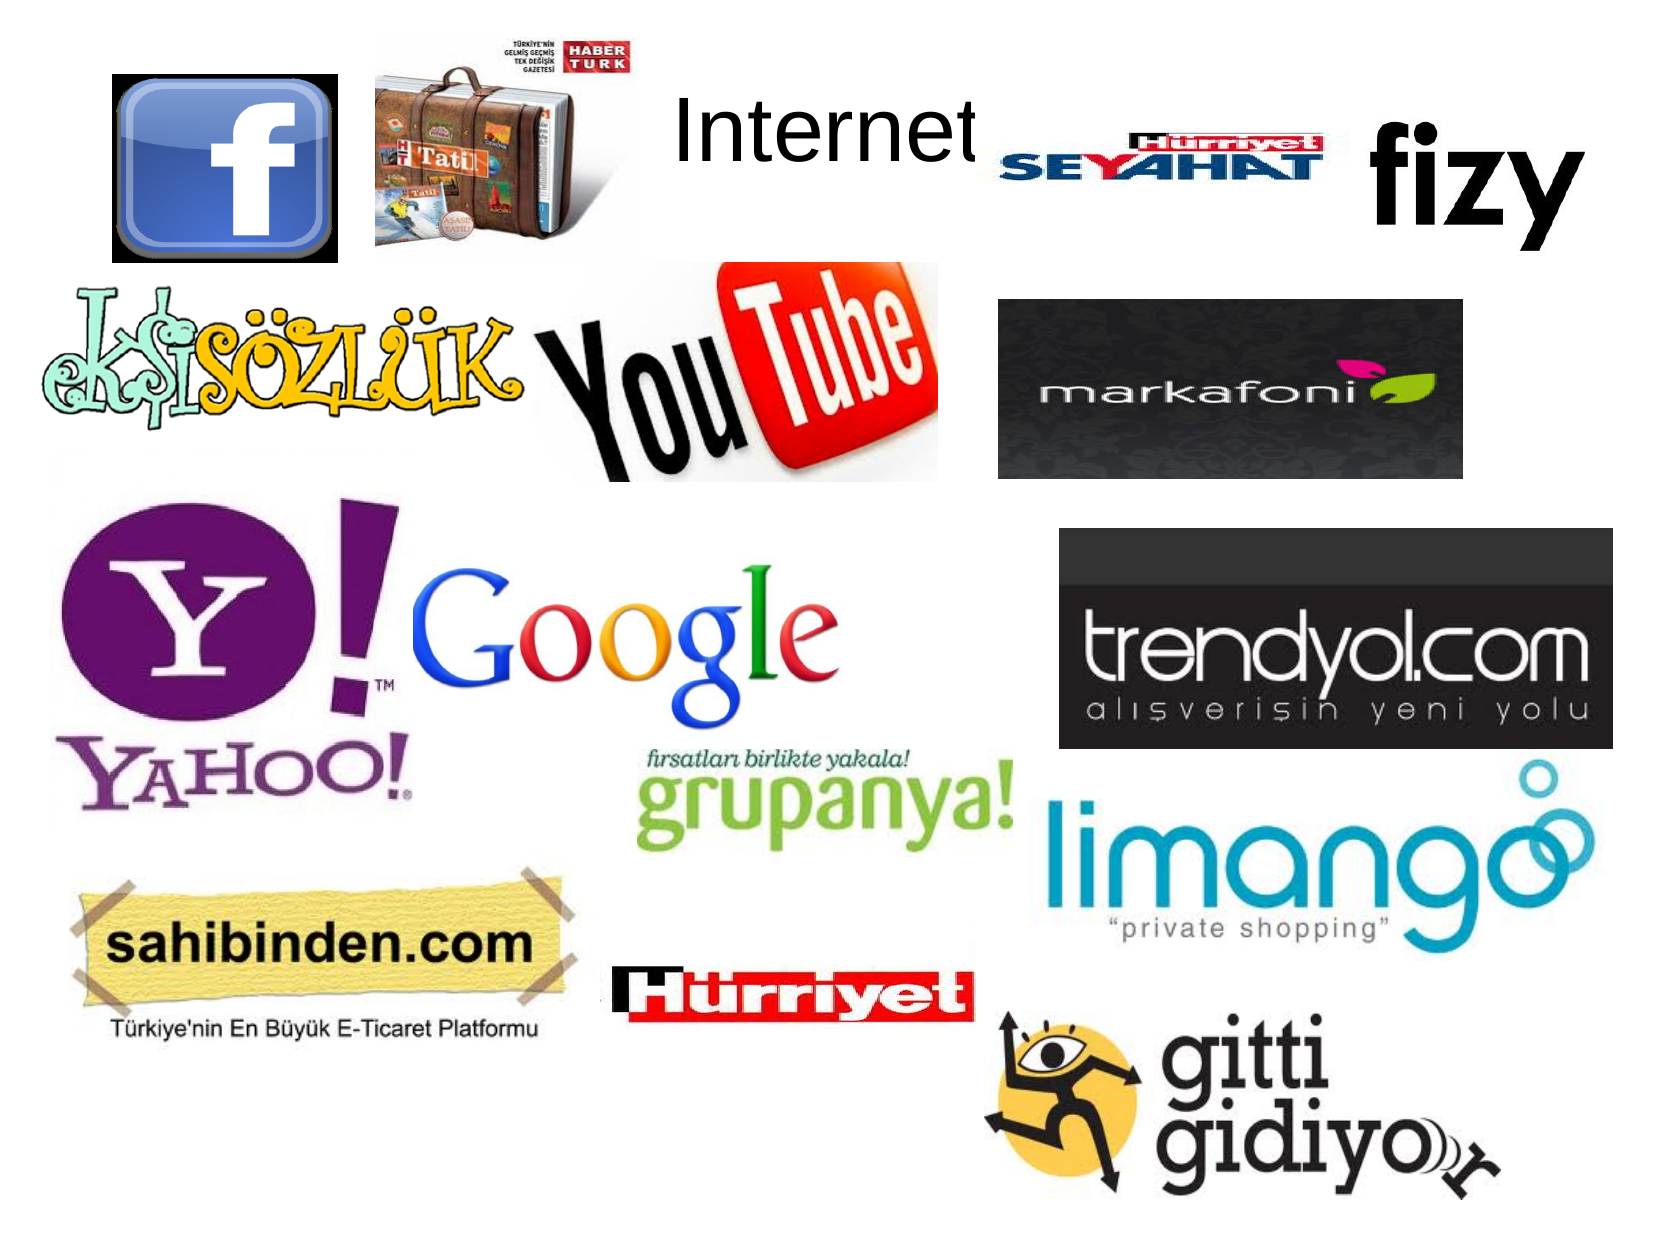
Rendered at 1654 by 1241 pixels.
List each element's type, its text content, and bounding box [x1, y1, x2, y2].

text_box Internet [82, 0, 1571, 250]
picture [1028, 750, 1613, 961]
picture [1059, 528, 1613, 749]
picture [984, 1011, 1501, 1201]
picture [40, 37, 1013, 1088]
picture [975, 87, 1349, 226]
picture [1350, 112, 1598, 263]
picture [998, 300, 1463, 479]
